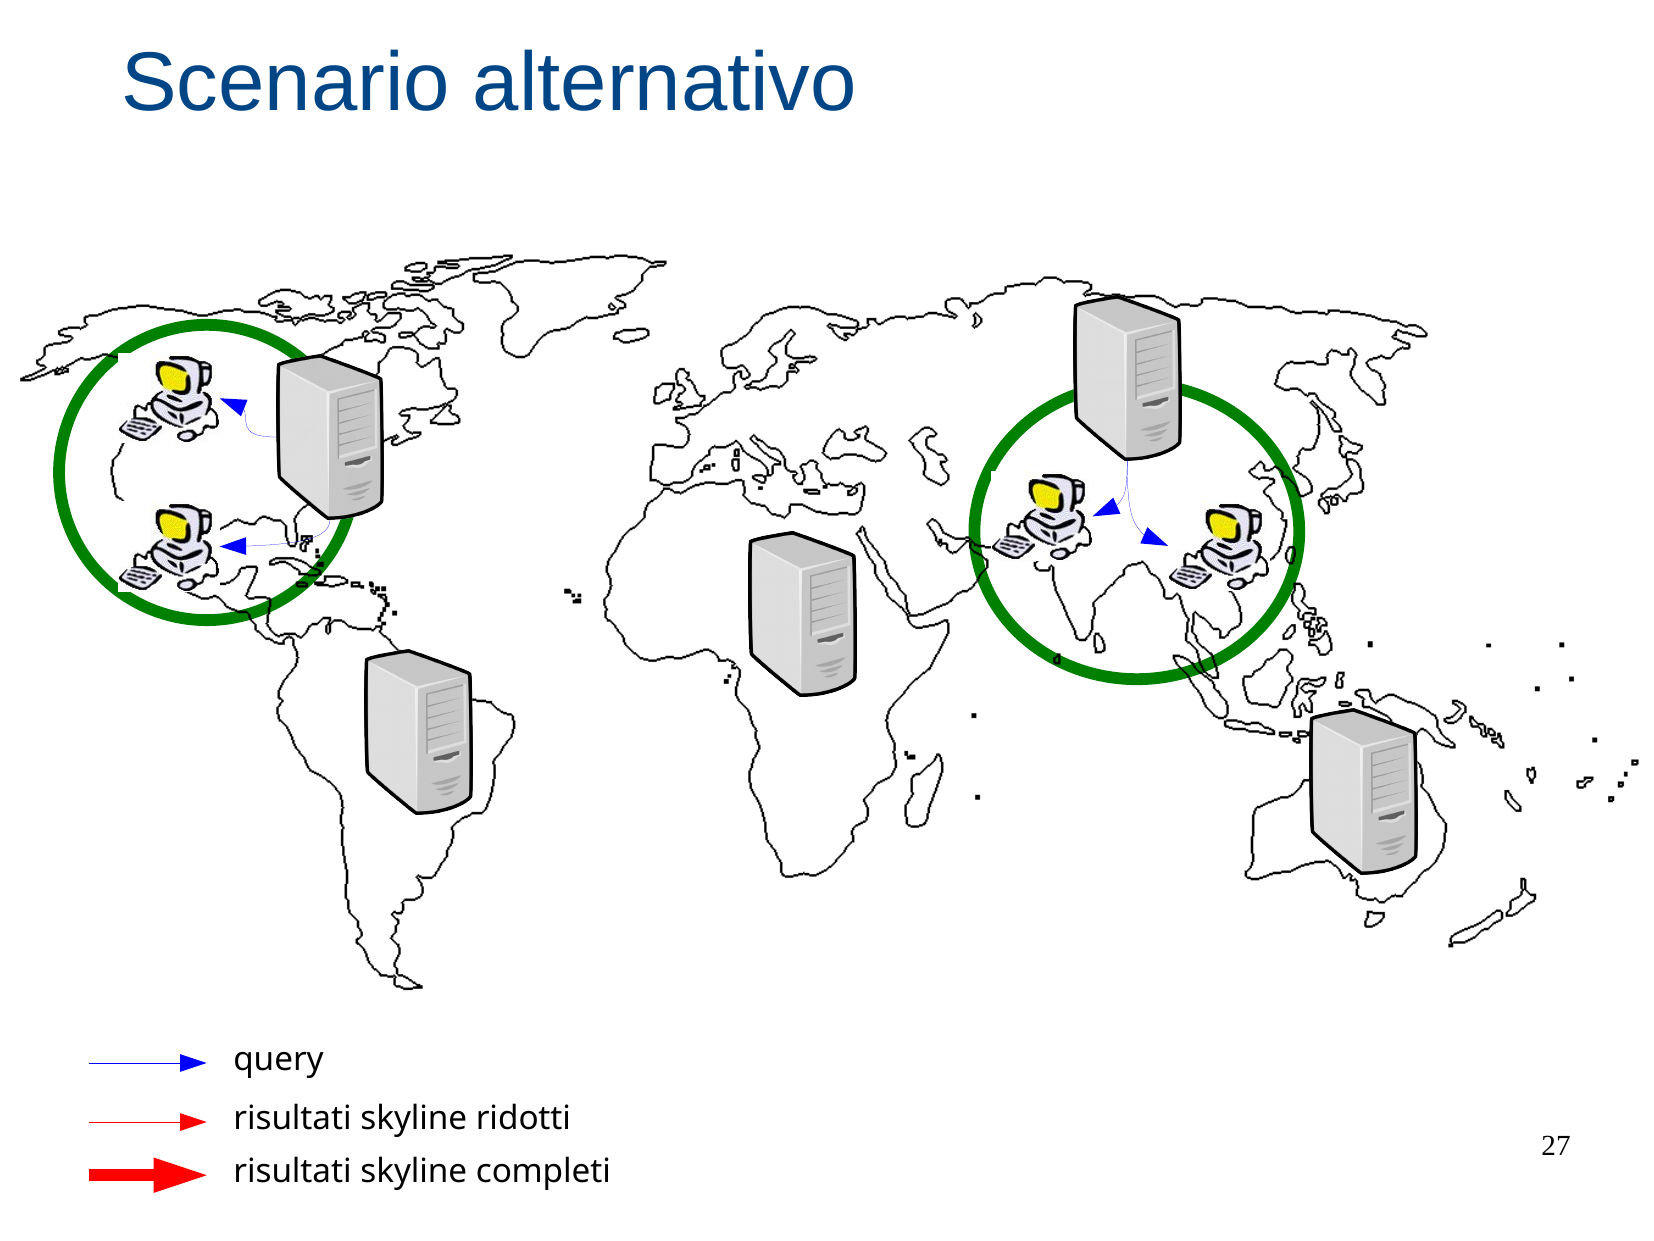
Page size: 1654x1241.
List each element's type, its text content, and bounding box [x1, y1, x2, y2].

text_box query [218, 1027, 335, 1086]
picture [2, 240, 1654, 1006]
text_box risultati skyline ridotti [218, 1086, 603, 1139]
title Scenario alternativo [121, 7, 1534, 157]
text_box risultati skyline completi [218, 1139, 631, 1227]
